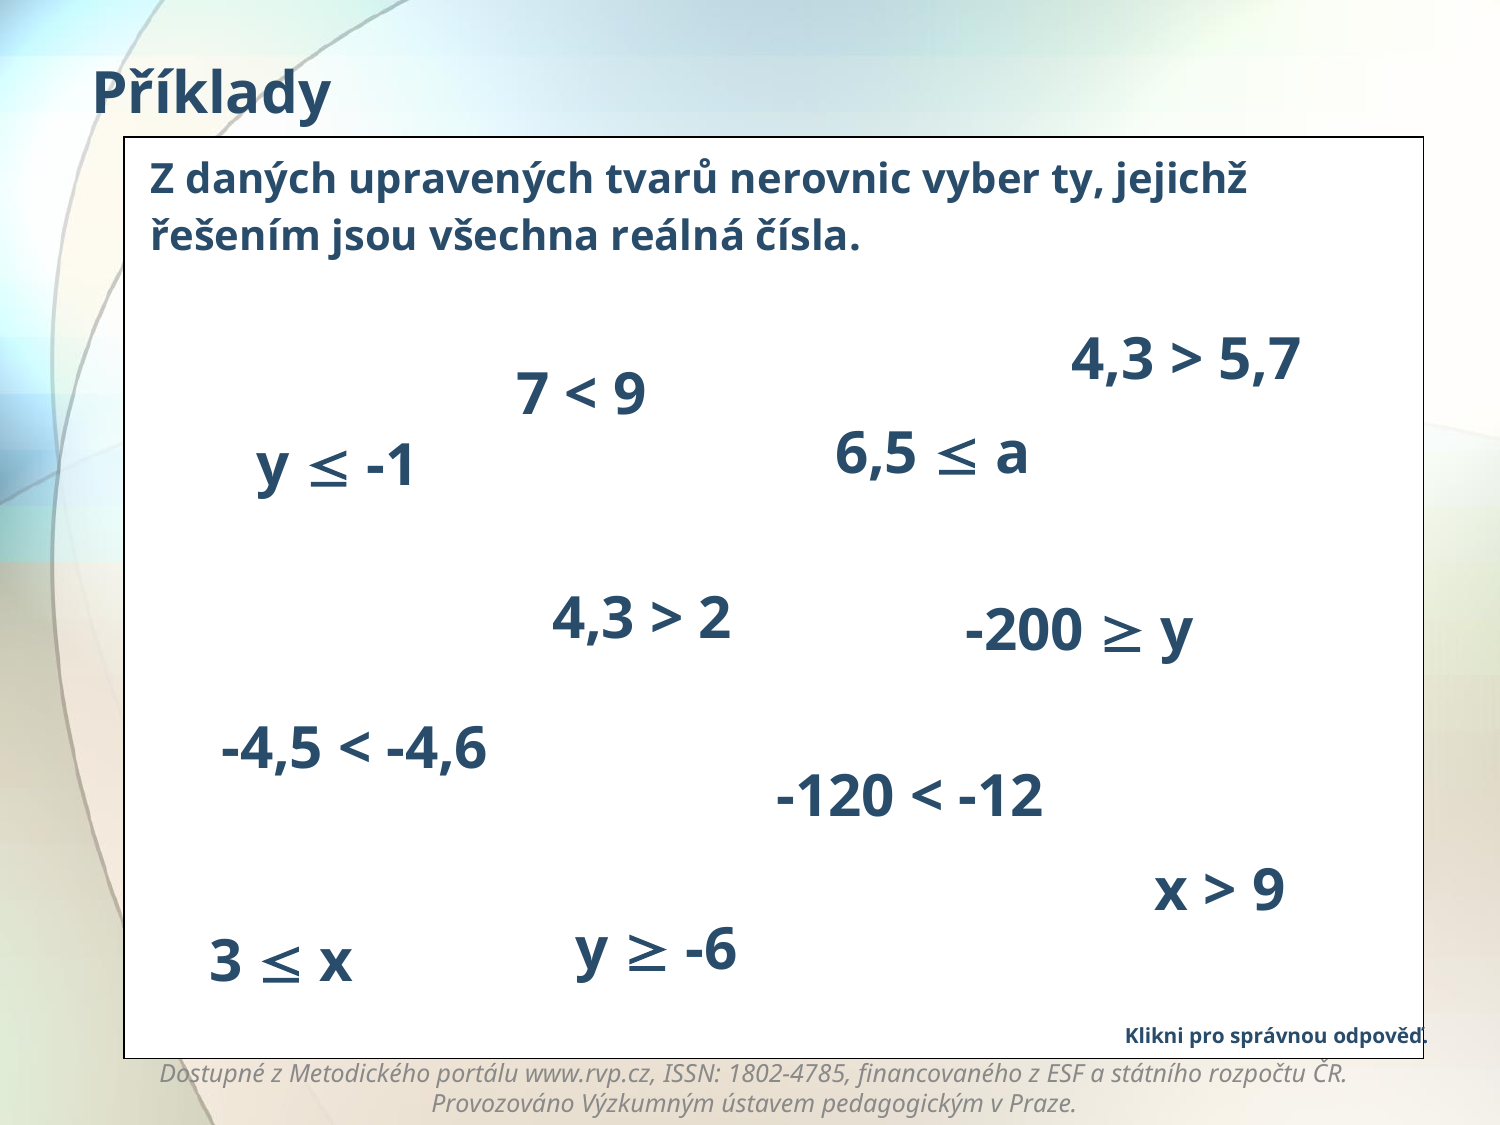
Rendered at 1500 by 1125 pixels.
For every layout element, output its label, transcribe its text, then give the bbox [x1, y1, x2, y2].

text_box x > 9 [1139, 846, 1353, 929]
text_box 4,3 > 5,7 [1057, 314, 1377, 398]
text_box y  -6 [560, 904, 857, 988]
text_box 6,5  a [820, 408, 1069, 492]
text_box y  -1 [242, 420, 455, 504]
text_box 4,3 > 2 [537, 574, 857, 657]
title Z daných upravených tvarů nerovnic vyber ty, jejichž řešením jsou všechna reálná čísla. [135, 148, 1412, 264]
text_box [123, 137, 1424, 1059]
text_box Příklady [76, 42, 1402, 138]
picture [0, 0, 1500, 1125]
text_box -4,5 < -4,6 [206, 704, 538, 787]
text_box 7 < 9 [501, 350, 715, 433]
text_box -200  y [950, 586, 1247, 669]
text_box Klikni pro správnou odpověď. [1110, 1009, 1471, 1061]
text_box 3  x [194, 916, 408, 1000]
text_box -120 < -12 [761, 751, 1093, 835]
